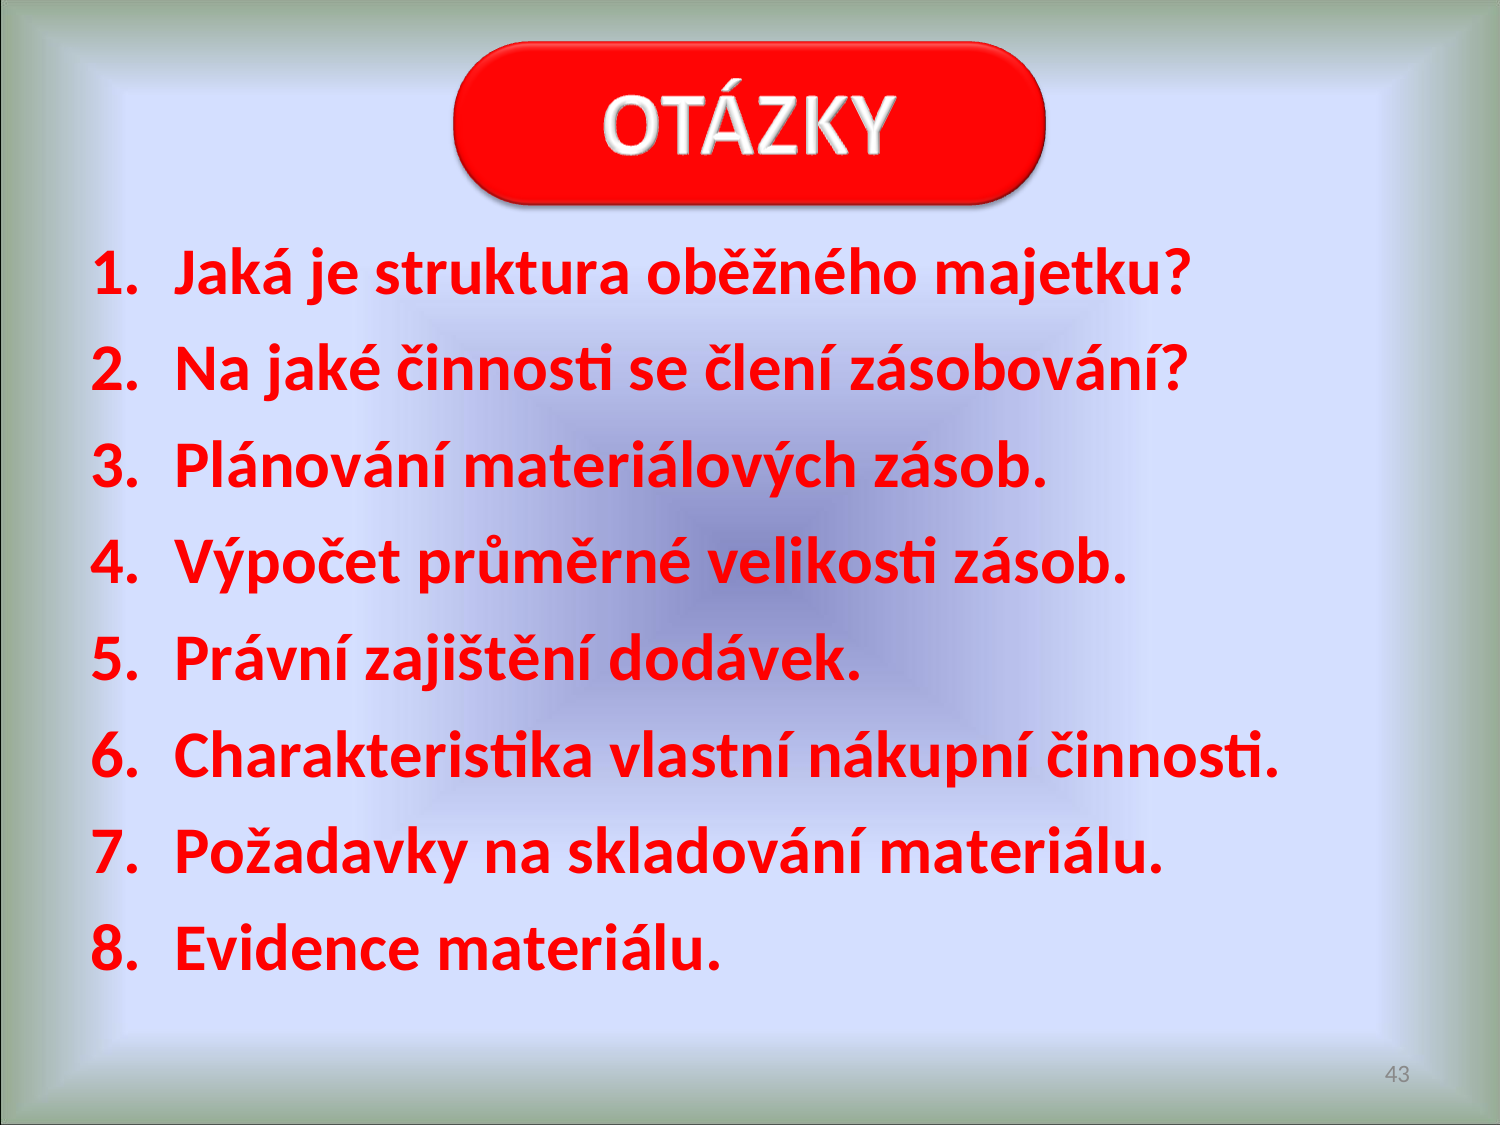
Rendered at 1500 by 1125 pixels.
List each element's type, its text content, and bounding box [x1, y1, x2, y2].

list Jaká je struktura oběžného majetku? Na jaké činnosti se člení zásobování? Plánování materiálových zásob. Výpočet průměrné velikosti zásob. Právní zajištění dodávek. Charakteristika vlastní nákupní činnosti. Požadavky na skladování materiálu. Evidence materiálu. [75, 220, 1426, 1059]
text_box <číslo> [1074, 1042, 1426, 1103]
text_box [445, 36, 1054, 219]
picture [0, 0, 1500, 1125]
